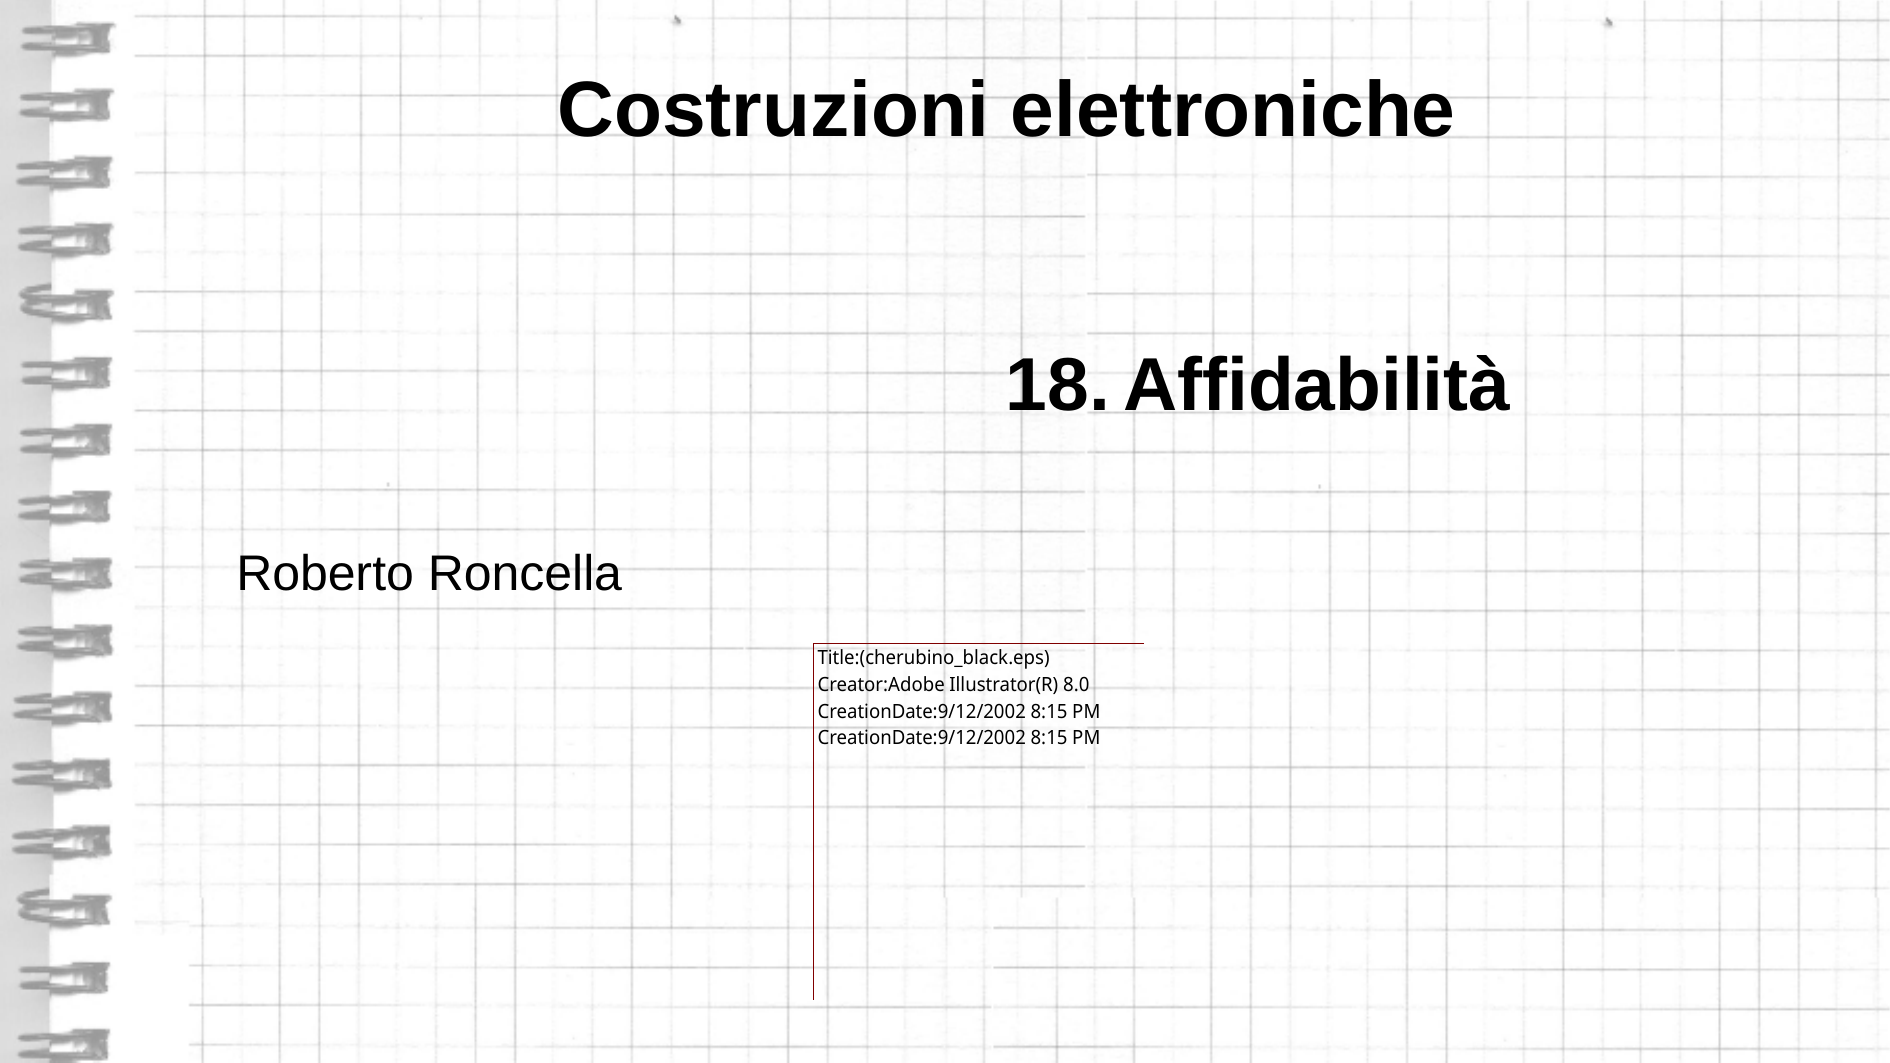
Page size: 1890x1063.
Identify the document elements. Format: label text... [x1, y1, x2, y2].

title Costruzioni elettroniche [124, 20, 1890, 198]
text_box 18. Affidabilità [990, 334, 1808, 564]
text_box Roberto Roncella [236, 214, 1890, 932]
picture [0, 0, 1890, 1063]
